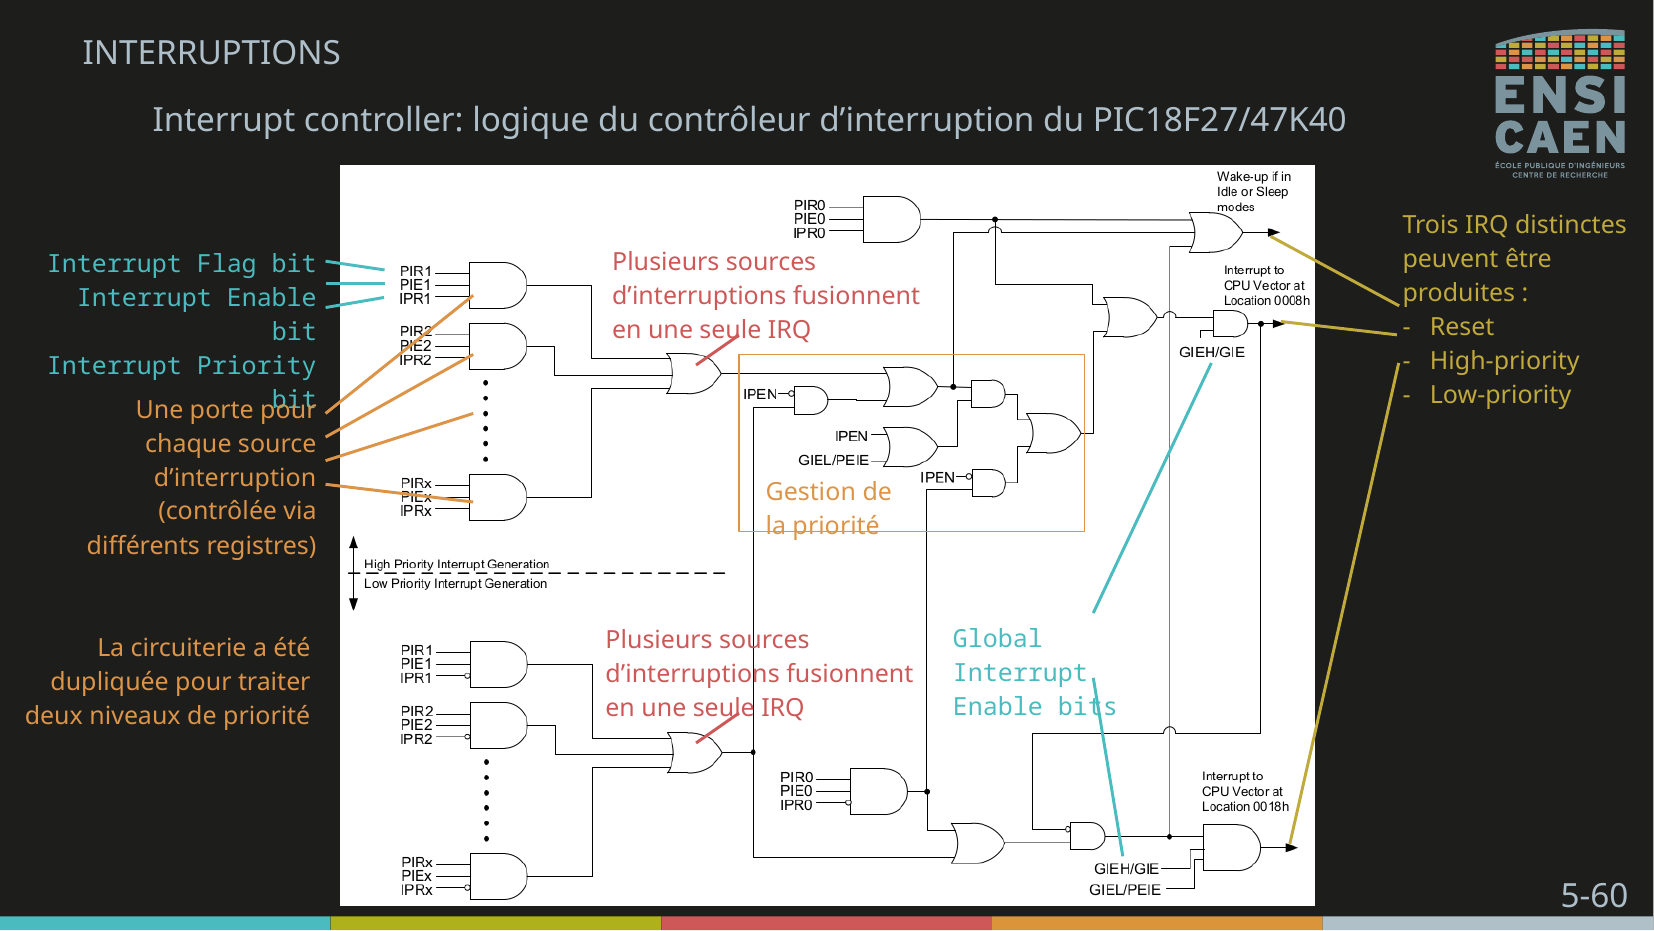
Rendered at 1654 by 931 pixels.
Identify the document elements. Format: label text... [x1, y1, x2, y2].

text_box Interrupt Flag bit Interrupt Enable bit Interrupt Priority bit [6, 238, 332, 329]
picture [340, 165, 1315, 906]
text_box Gestion de la priorité [750, 532, 916, 538]
text_box Une porte pour chaque source d’interruption (contrôlée via différents registres) [30, 383, 332, 524]
text_box Plusieurs sources d’interruptions fusionnent en une seule IRQ [590, 614, 945, 714]
text_box Trois IRQ distinctes peuvent être produites : - Reset - High-priority - Low-priority [1387, 199, 1654, 383]
title INTERRUPTIONS Interrupt controller: logique du contrôleur d’interruption du PIC18F27/47K40 [82, 0, 1467, 148]
text_box Plusieurs sources d’interruptions fusionnent en une seule IRQ [597, 236, 951, 336]
text_box La circuiterie a été dupliquée pour traiter deux niveaux de priorité [0, 622, 326, 762]
text_box Gestion de la priorité [750, 466, 916, 531]
text_box Global Interrupt Enable bits [938, 613, 1188, 678]
